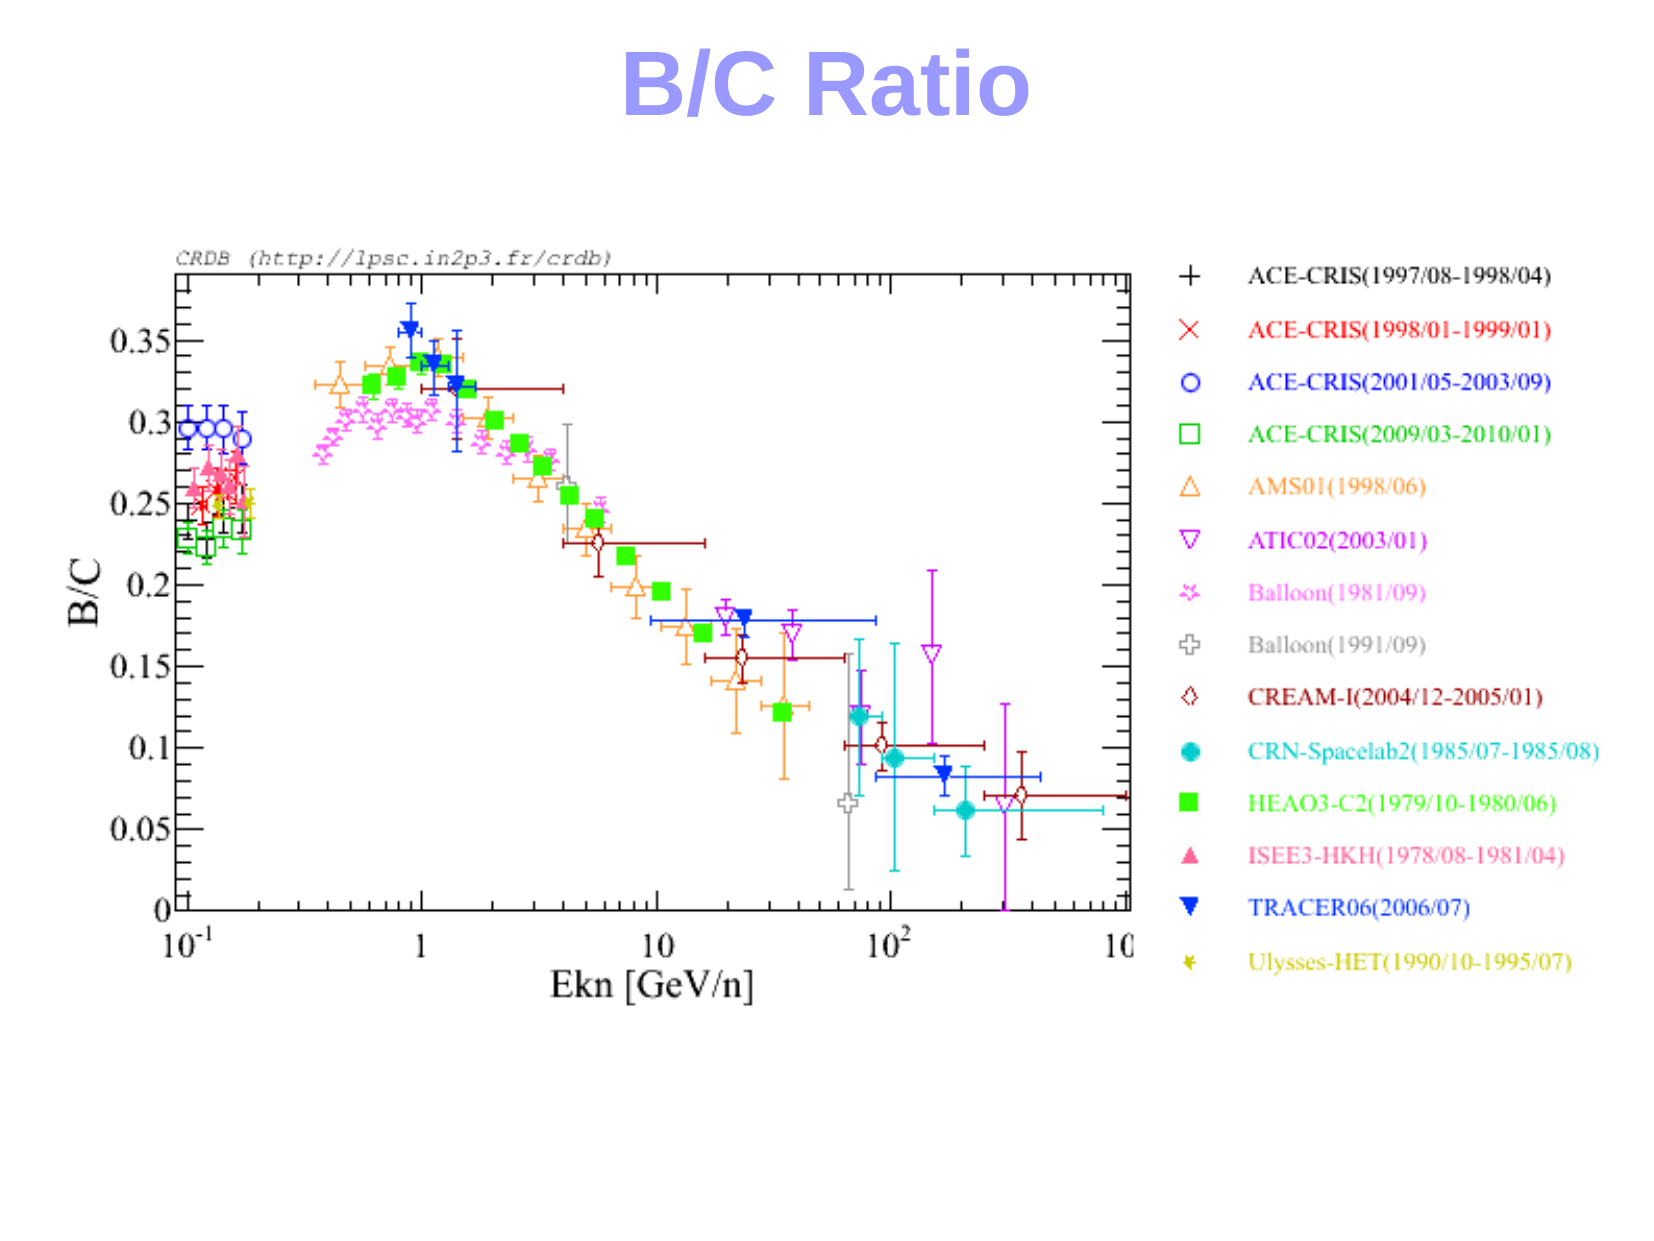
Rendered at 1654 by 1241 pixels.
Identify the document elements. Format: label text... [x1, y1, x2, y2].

picture [50, 232, 1605, 1008]
title B/C Ratio [82, 2, 1571, 166]
